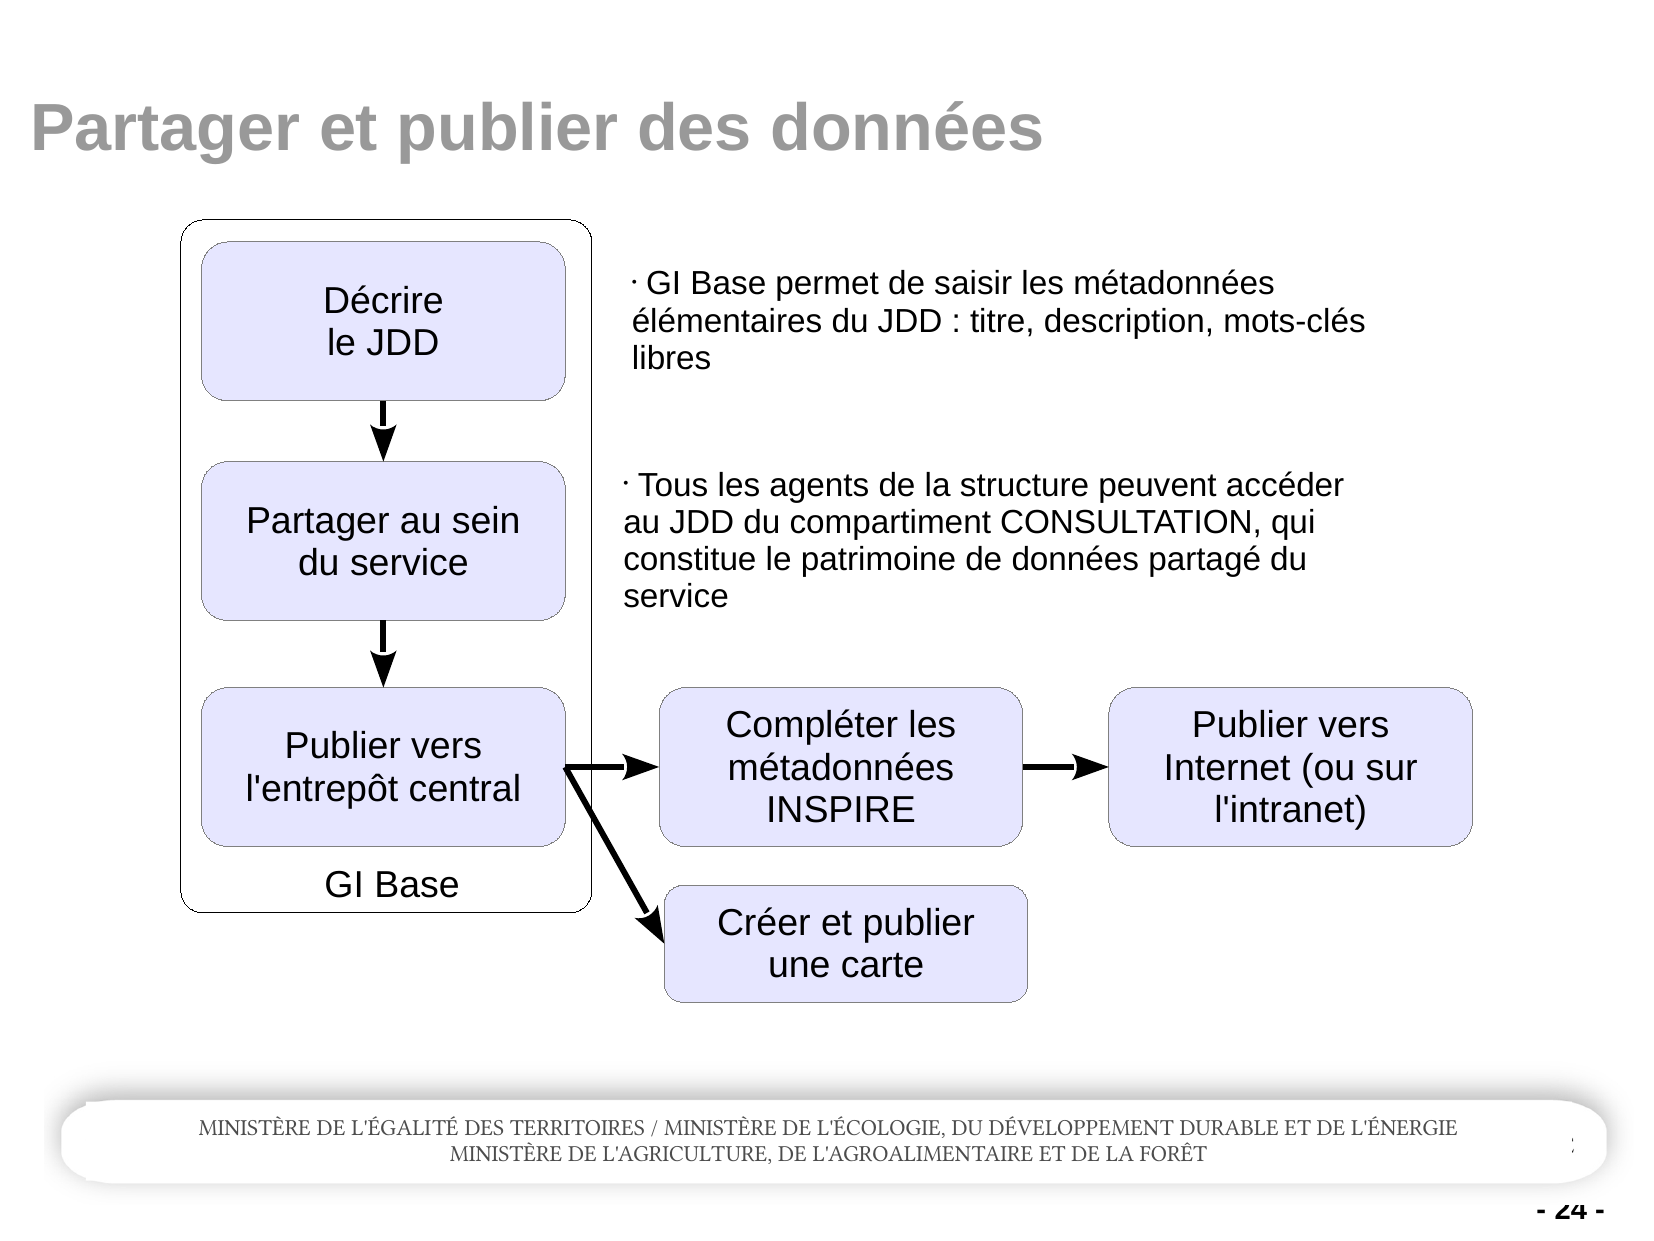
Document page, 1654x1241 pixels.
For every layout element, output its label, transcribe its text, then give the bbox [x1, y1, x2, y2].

text_box GI Base [309, 856, 475, 913]
text_box Compléter les métadonnées INSPIRE [659, 687, 1023, 847]
text_box Créer et publier une carte [664, 885, 1028, 1003]
title Partager et publier des données [30, 28, 1612, 226]
text_box Publier vers l'entrepôt central [201, 687, 566, 847]
text_box Tous les agents de la structure peuvent accéder au JDD du compartiment CONSULTATION, qui constitue le patrimoine de données partagé du service [608, 458, 1404, 624]
text_box Publier vers Internet (ou sur l'intranet) [1108, 687, 1473, 847]
text_box Partager au sein du service [201, 461, 566, 621]
text_box Décrire le JDD [201, 241, 566, 401]
text_box GI Base permet de saisir les métadonnées élémentaires du JDD : titre, description, mots-clés libres [617, 257, 1413, 386]
picture [44, 1060, 1634, 1205]
